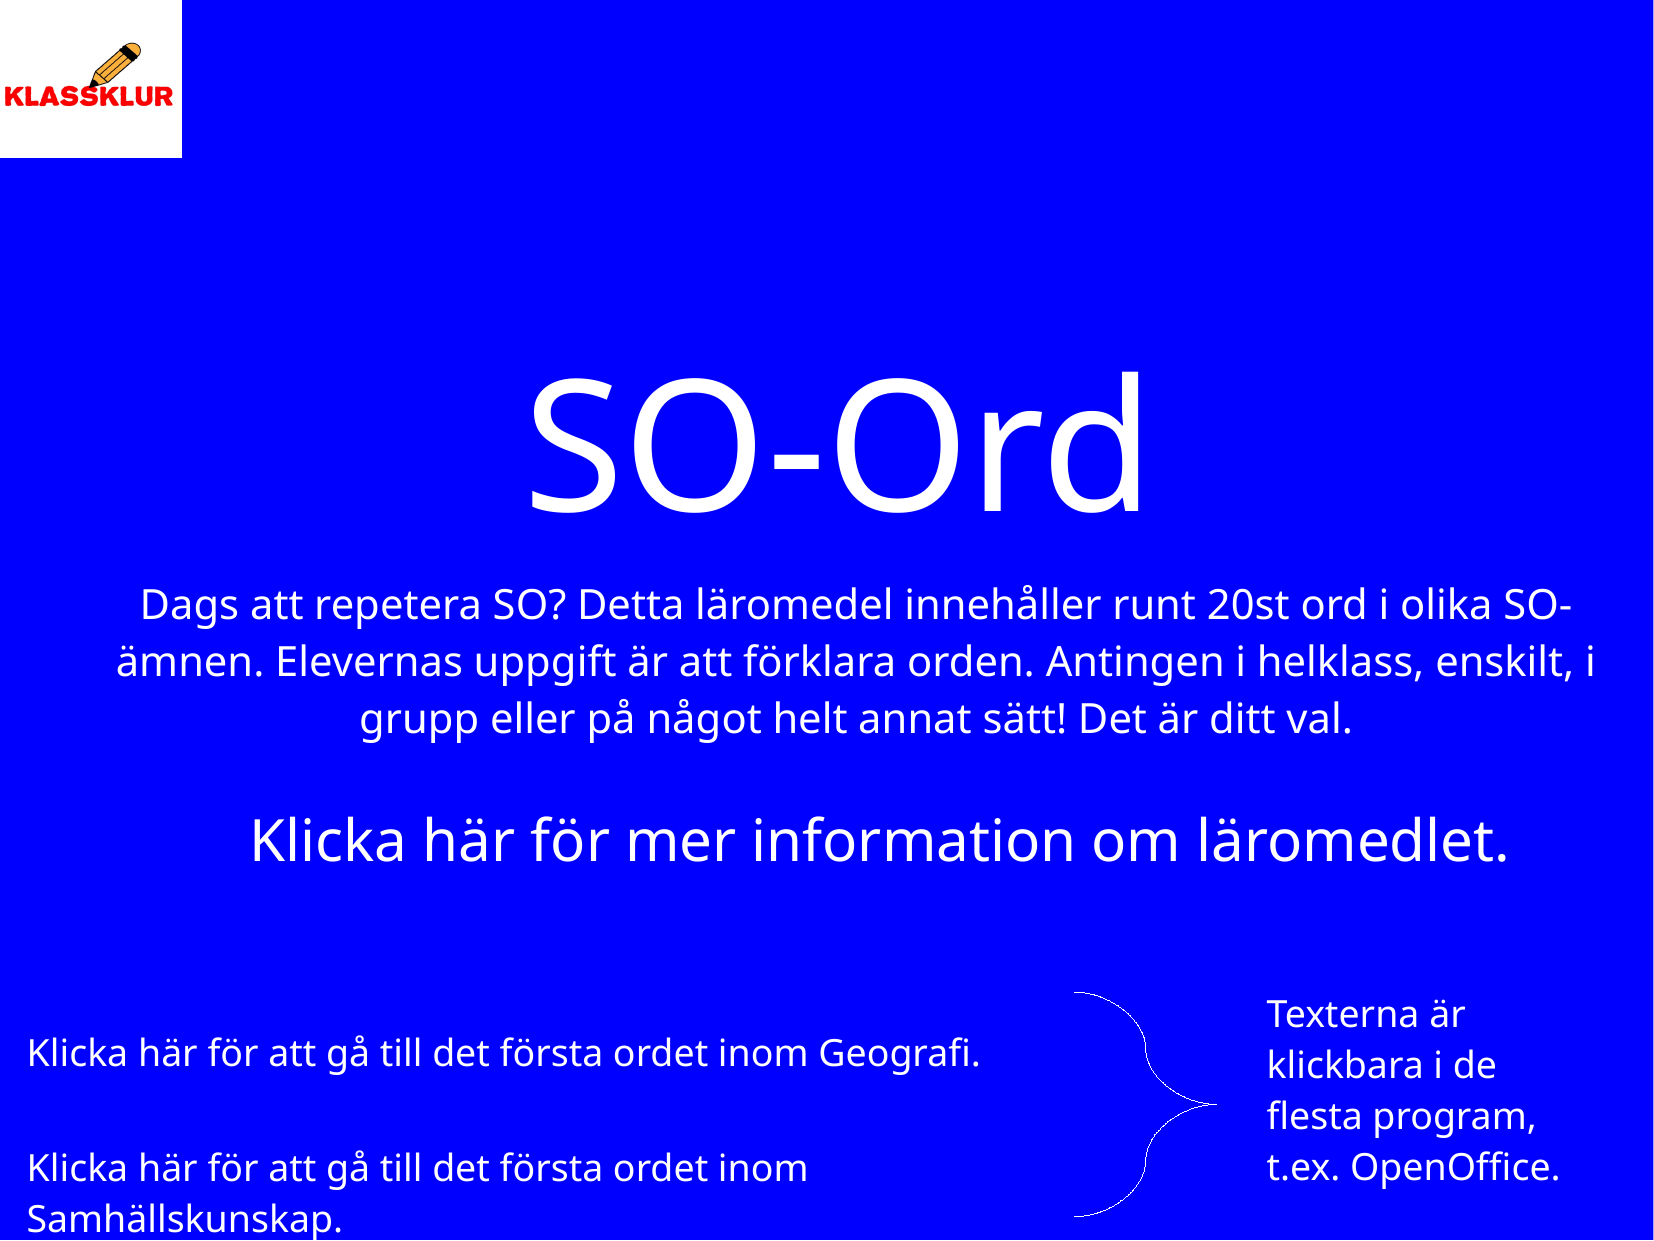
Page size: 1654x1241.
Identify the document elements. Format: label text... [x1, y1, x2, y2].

text_box Klicka här för att gå till det första ordet inom Samhällskunskap. [11, 1133, 1134, 1241]
text_box Dags att repetera SO? Detta läromedel innehåller runt 20st ord i olika SO-ämnen. Elevernas uppgift är att förklara orden. Antingen i helklass, enskilt, i grupp eller på något helt annat sätt! Det är ditt val. [70, 566, 1642, 792]
picture [0, 0, 182, 158]
text_box Klicka här för mer information om läromedlet. [177, 791, 1583, 884]
text_box Texterna är klickbara i de flesta program, t.ex. OpenOffice. [1251, 980, 1595, 1195]
text_box Klicka här för att gå till det första ordet inom Geografi. [11, 1019, 1004, 1133]
text_box SO-Ord [448, 308, 1229, 566]
